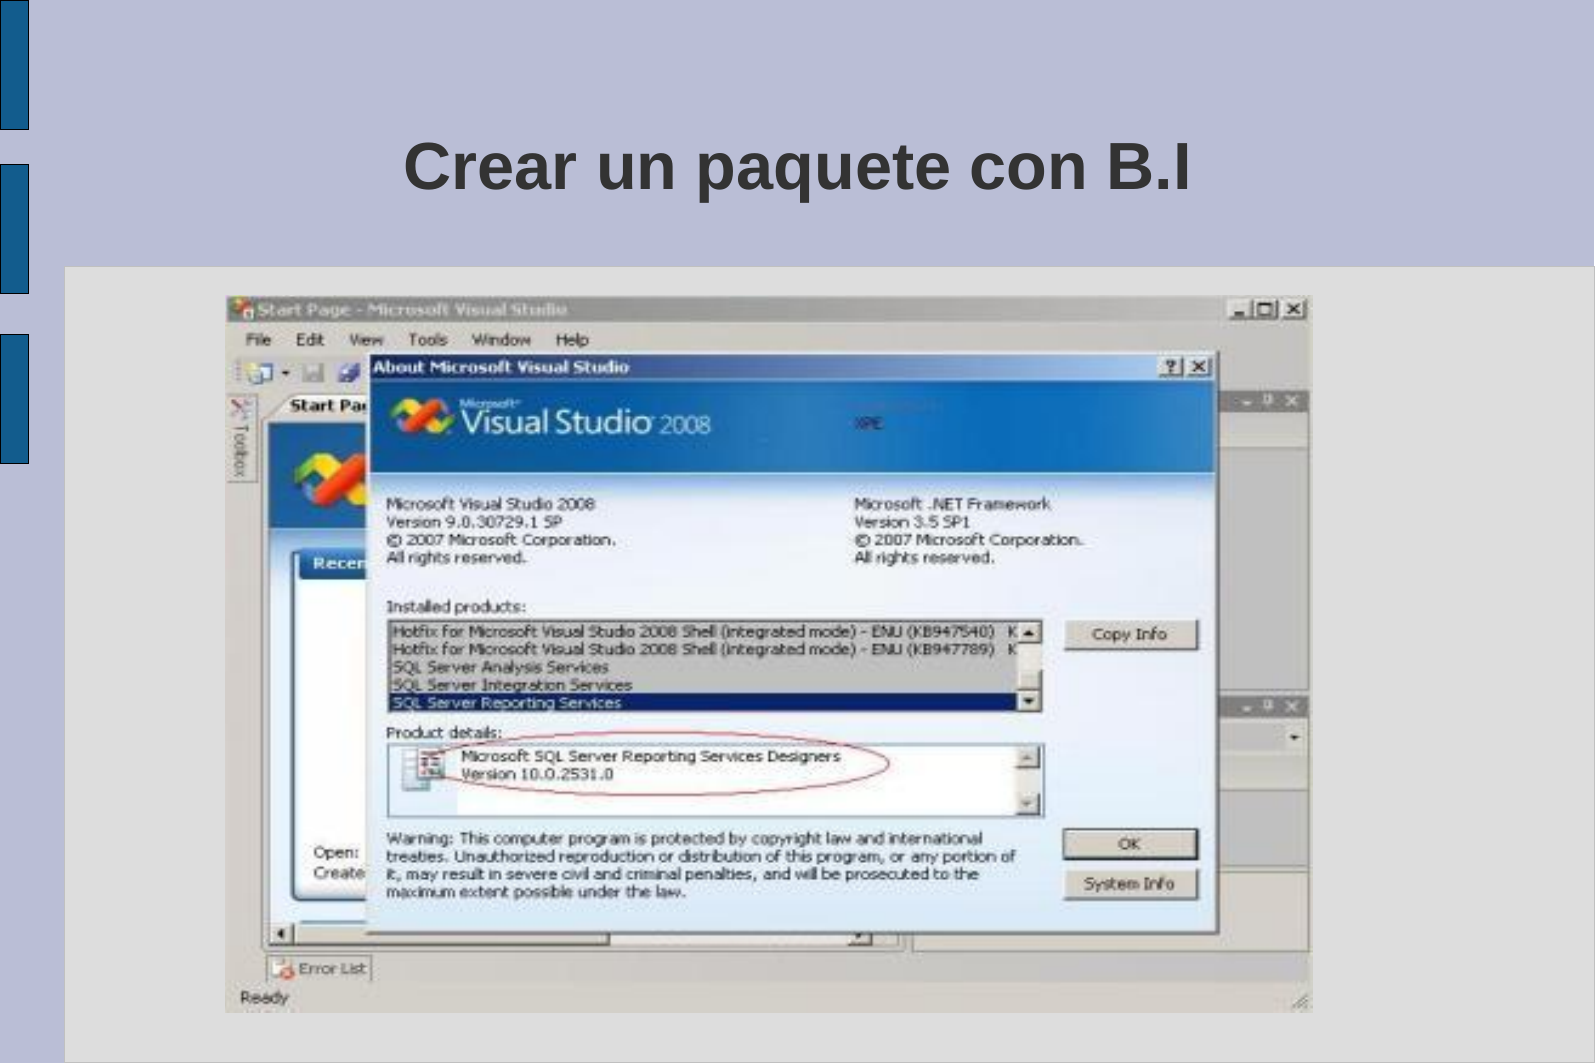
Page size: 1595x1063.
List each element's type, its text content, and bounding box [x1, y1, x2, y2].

picture [225, 295, 1313, 1013]
title Crear un paquete con B.I [117, 78, 1479, 256]
